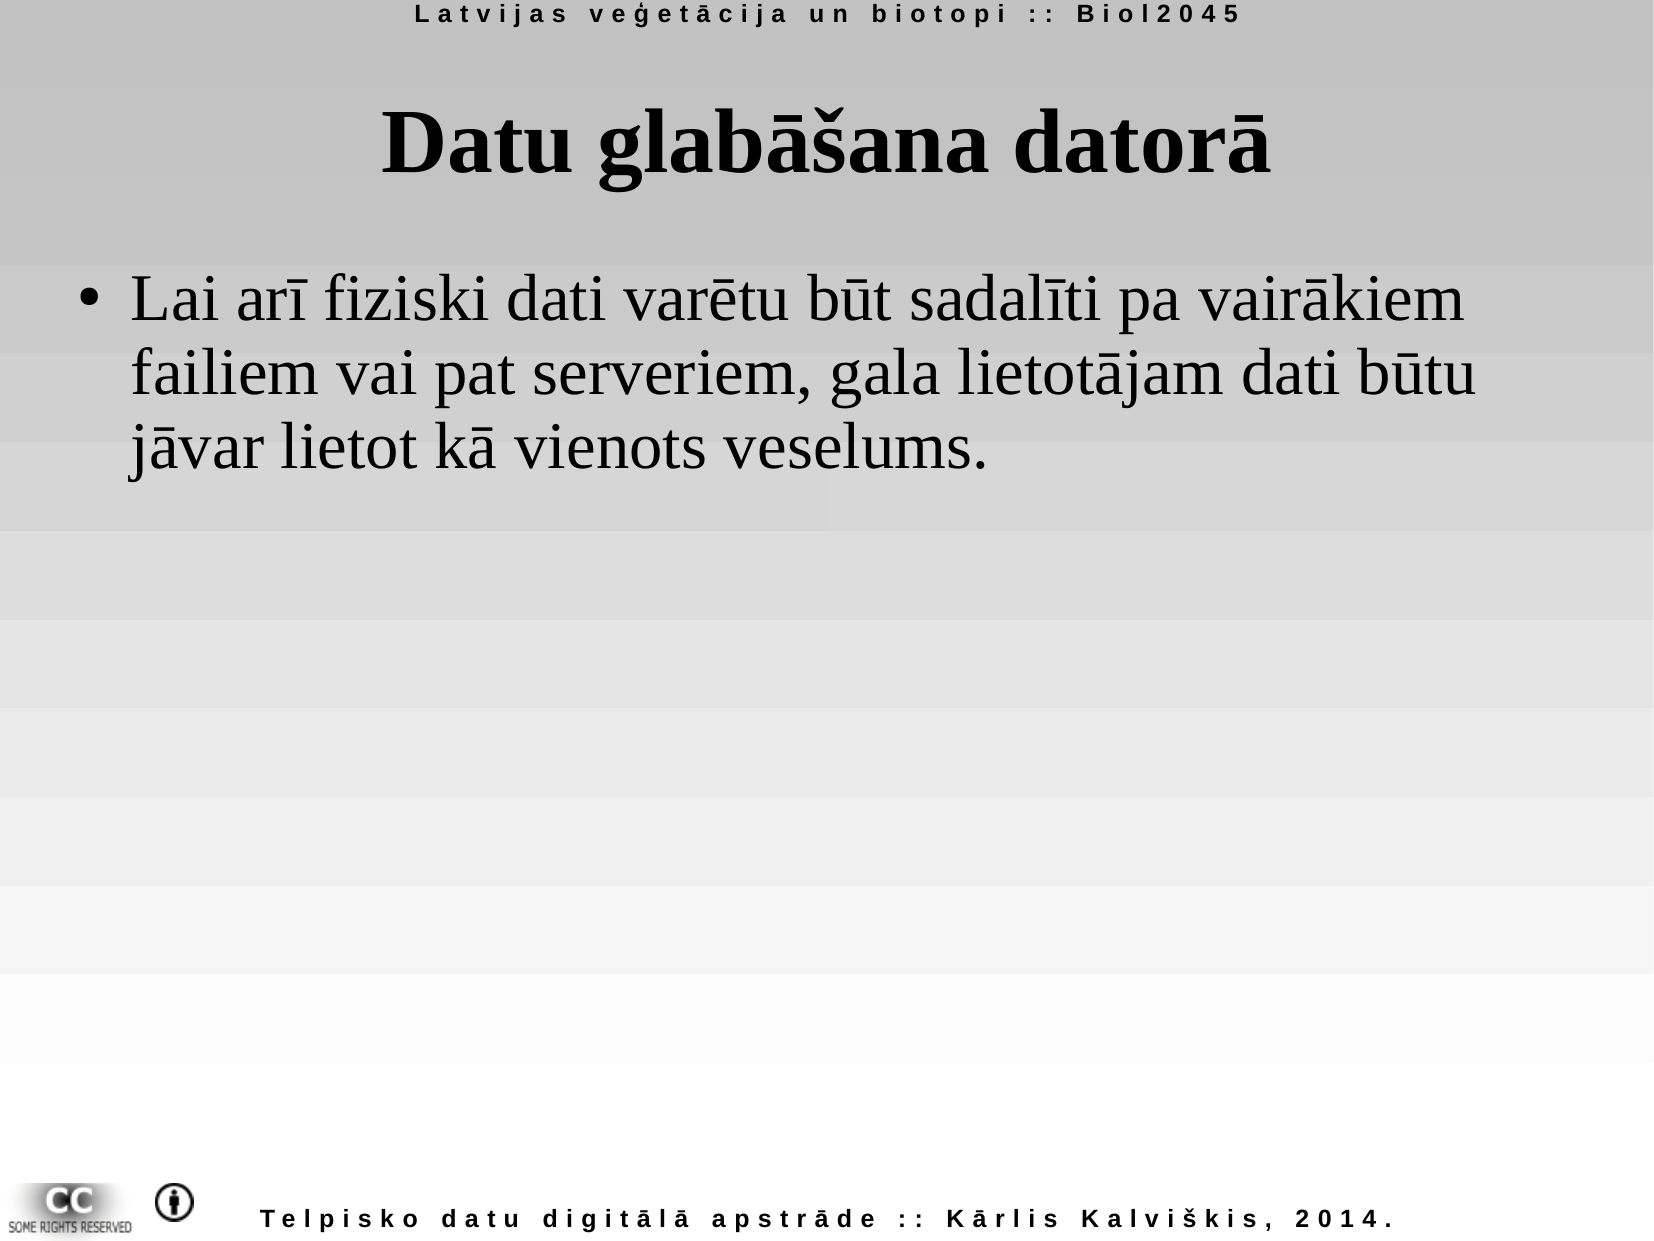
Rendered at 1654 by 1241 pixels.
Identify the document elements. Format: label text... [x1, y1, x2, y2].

picture [0, 0, 1654, 1241]
list Lai arī fiziski dati varētu būt sadalīti pa vairākiem failiem vai pat serveriem, gala lietotājam dati būtu jāvar lietot kā vienots veselums. [59, 261, 1596, 1175]
title Datu glabāšana datorā [59, 37, 1596, 246]
